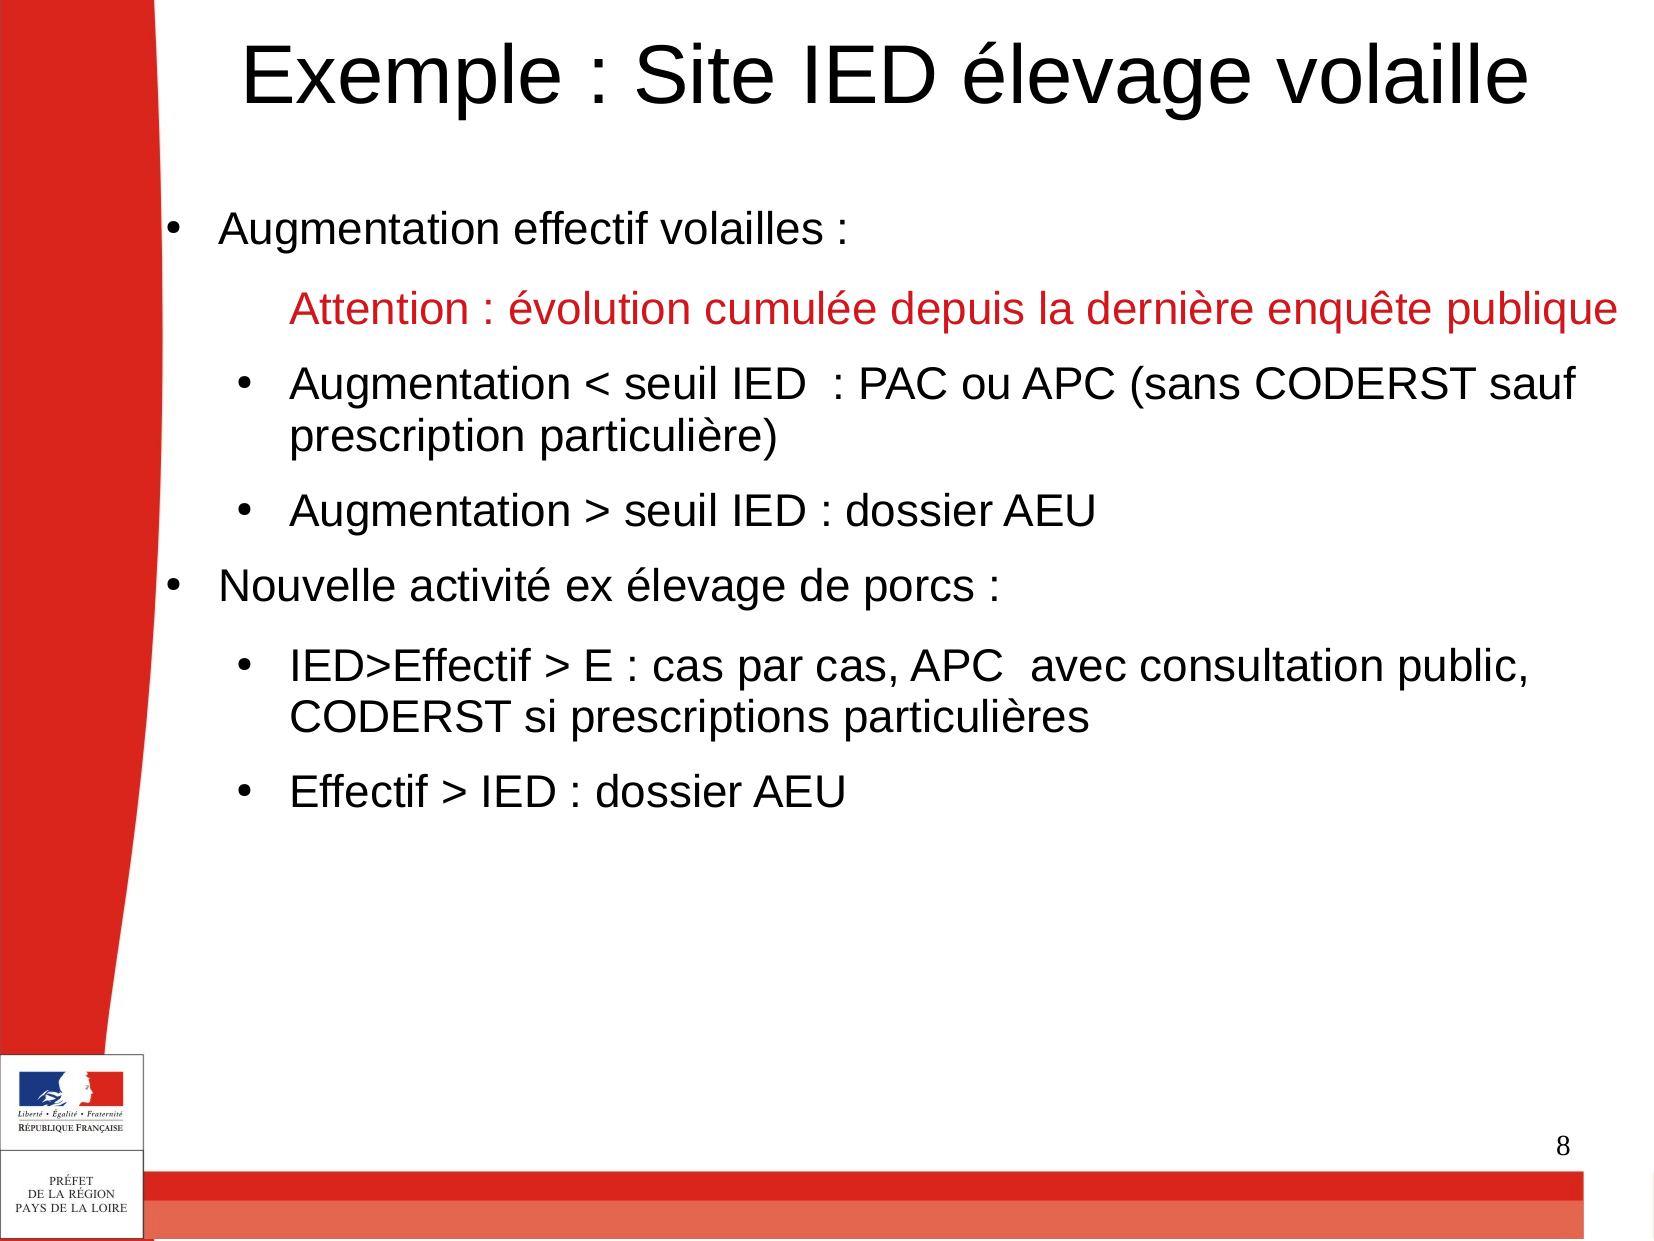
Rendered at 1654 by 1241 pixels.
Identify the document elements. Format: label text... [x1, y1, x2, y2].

list Augmentation effectif volailles : Attention : évolution cumulée depuis la dernière enquête publique Augmentation < seuil IED : PAC ou APC (sans CODERST sauf prescription particulière) Augmentation > seuil IED : dossier AEU Nouvelle activité ex élevage de porcs : IED>Effectif > E : cas par cas, APC avec consultation public, CODERST si prescriptions particulières Effectif > IED : dossier AEU [147, 126, 1654, 1241]
picture [0, 0, 165, 1241]
title Exemple : Site IED élevage volaille [165, 0, 1654, 126]
